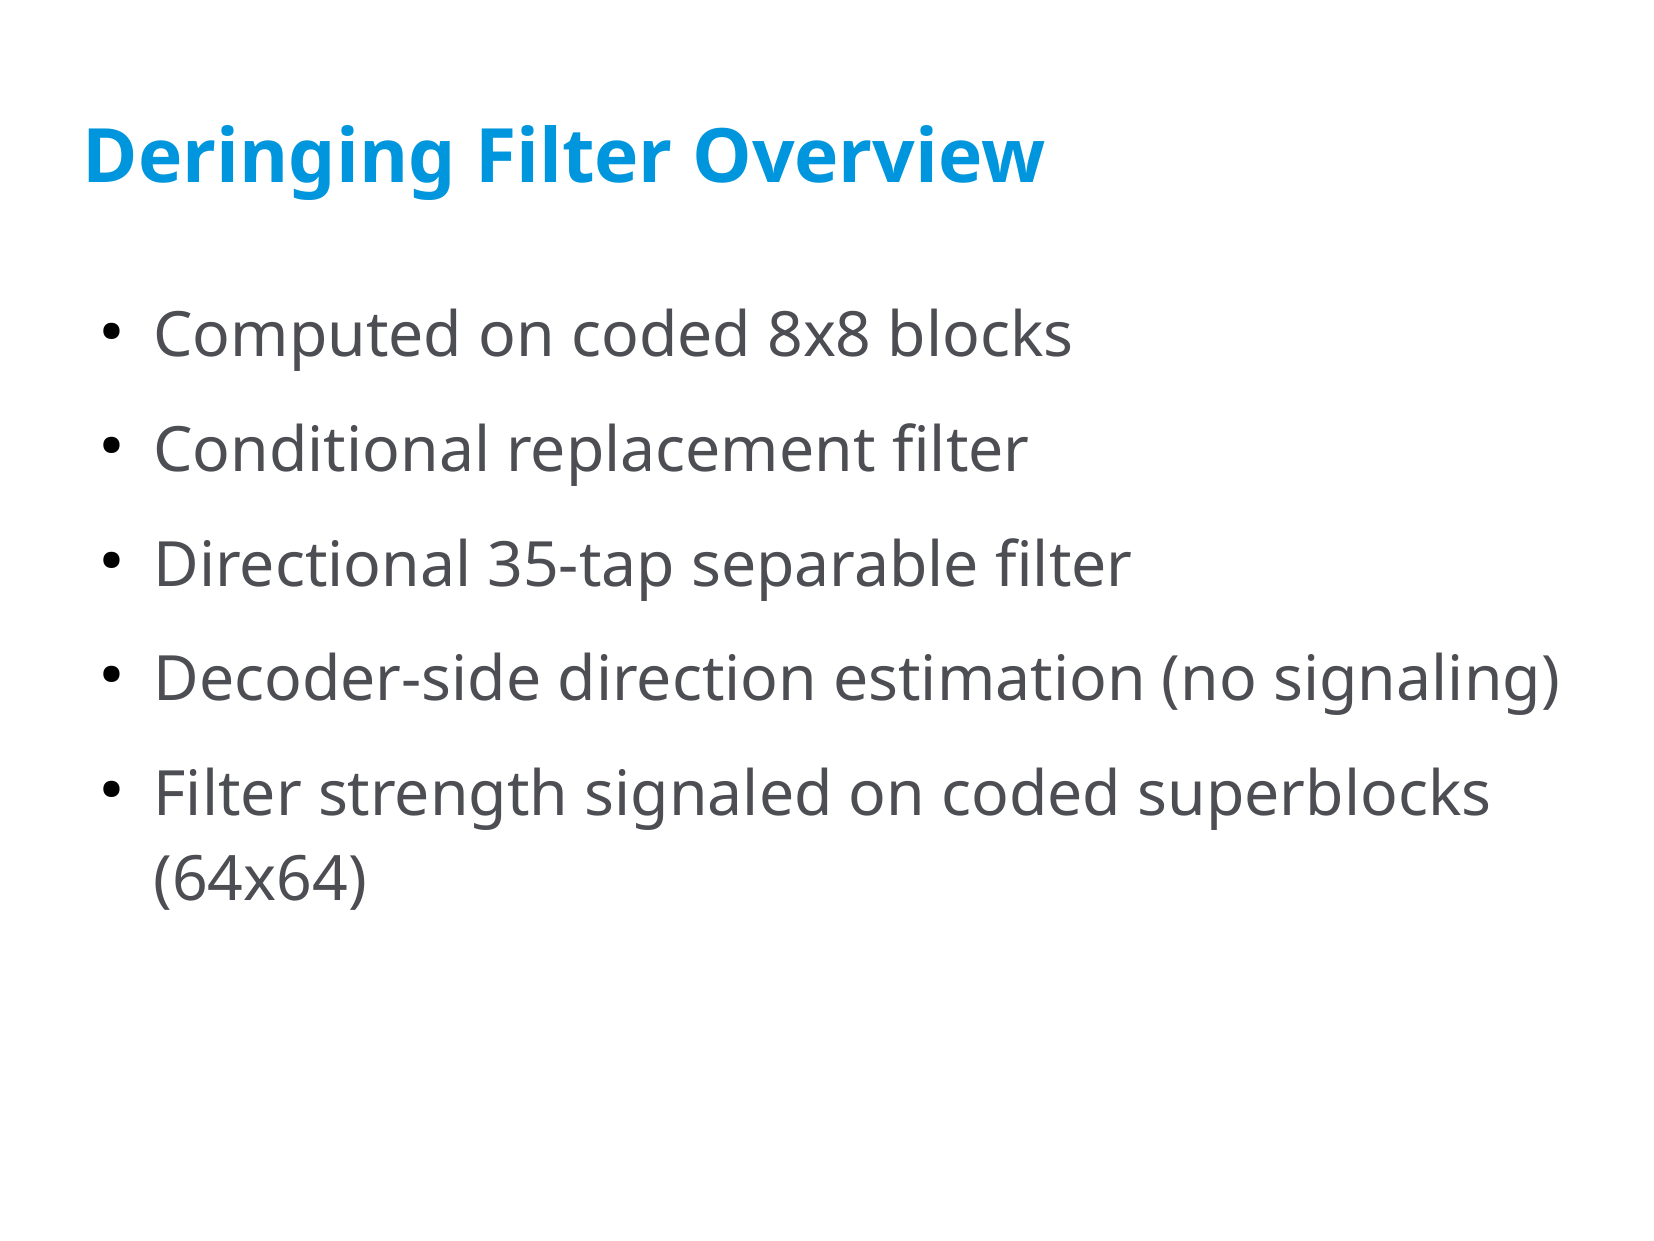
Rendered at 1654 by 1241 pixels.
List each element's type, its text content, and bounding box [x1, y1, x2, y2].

title Deringing Filter Overview [82, 49, 1571, 257]
list Computed on coded 8x8 blocks Conditional replacement filter Directional 35-tap separable filter Decoder-side direction estimation (no signaling) Filter strength signaled on coded superblocks (64x64) [82, 290, 1571, 1010]
